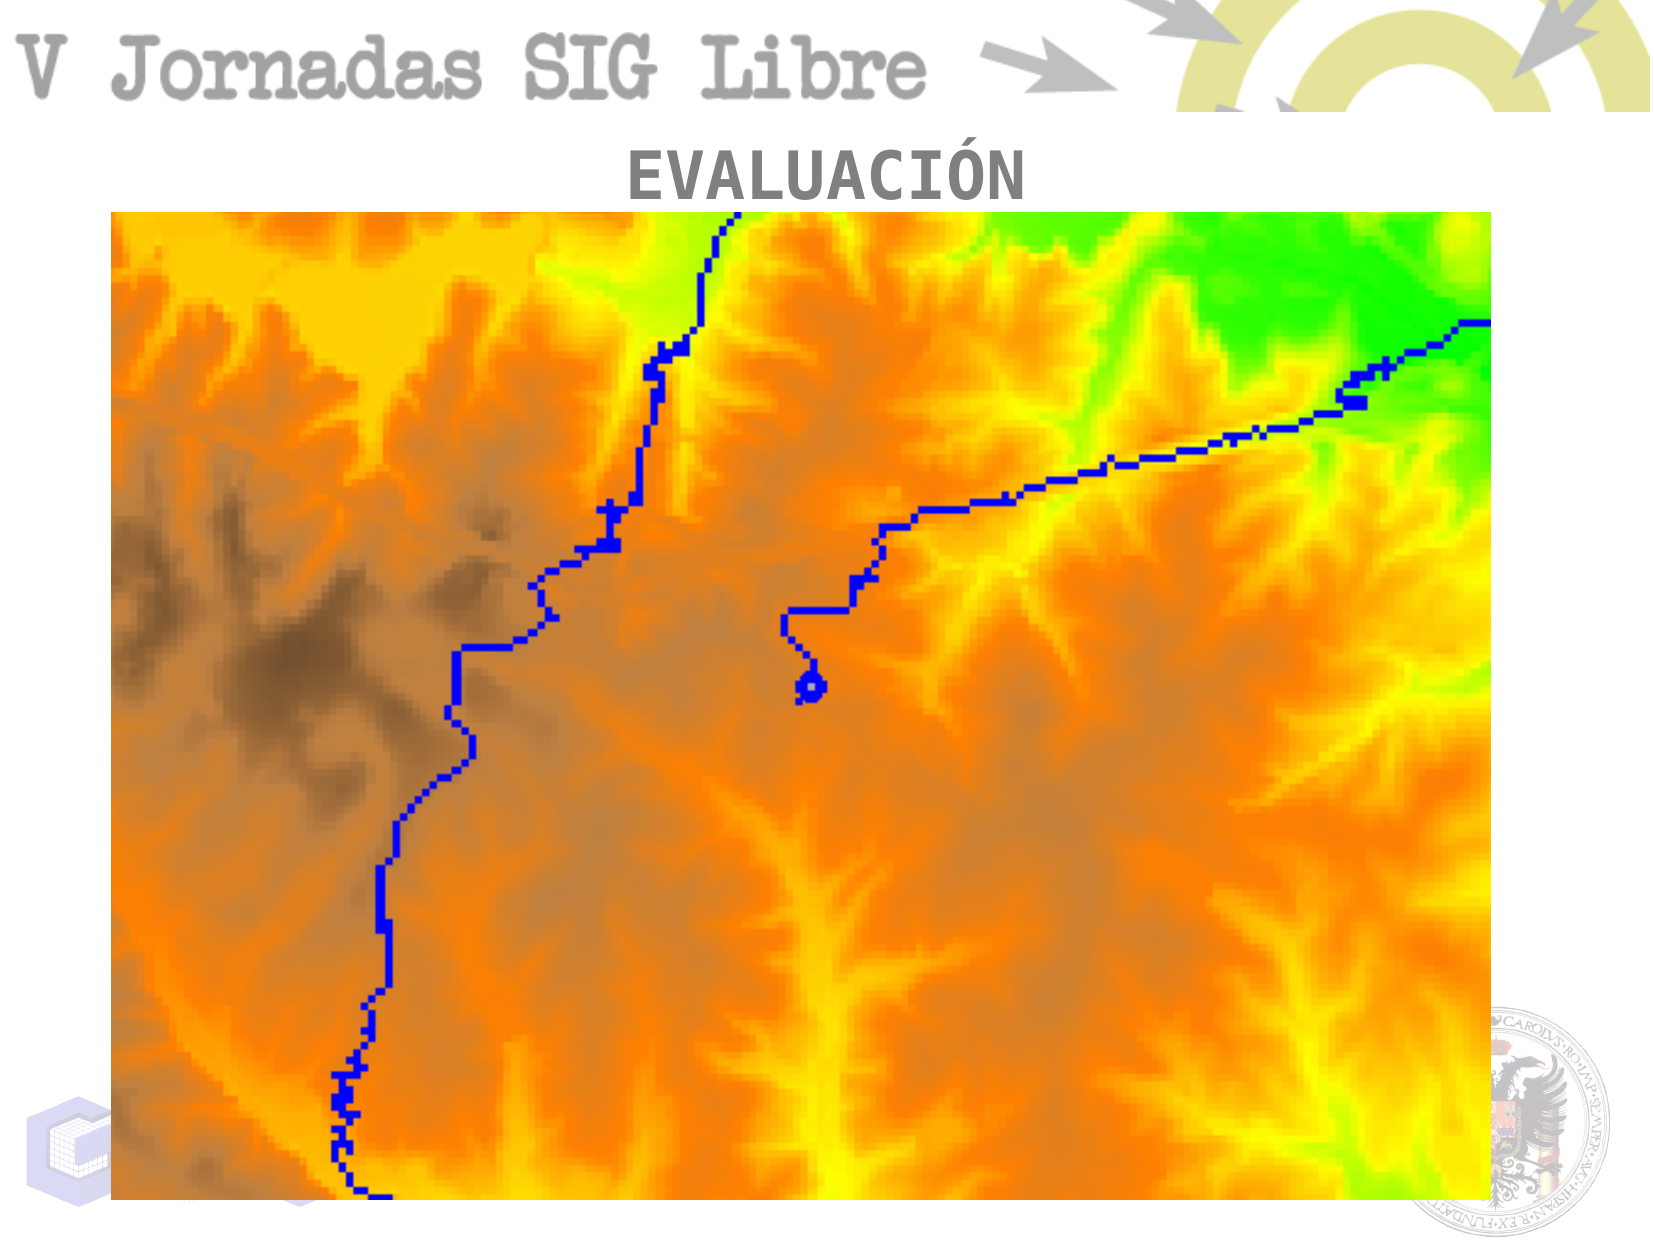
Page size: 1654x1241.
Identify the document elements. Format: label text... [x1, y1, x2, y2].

text_box EVALUACIÓN [0, 129, 1654, 223]
picture [111, 212, 1491, 1200]
text_box Comparación con camino isotrópico. [0, 0, 1650, 112]
